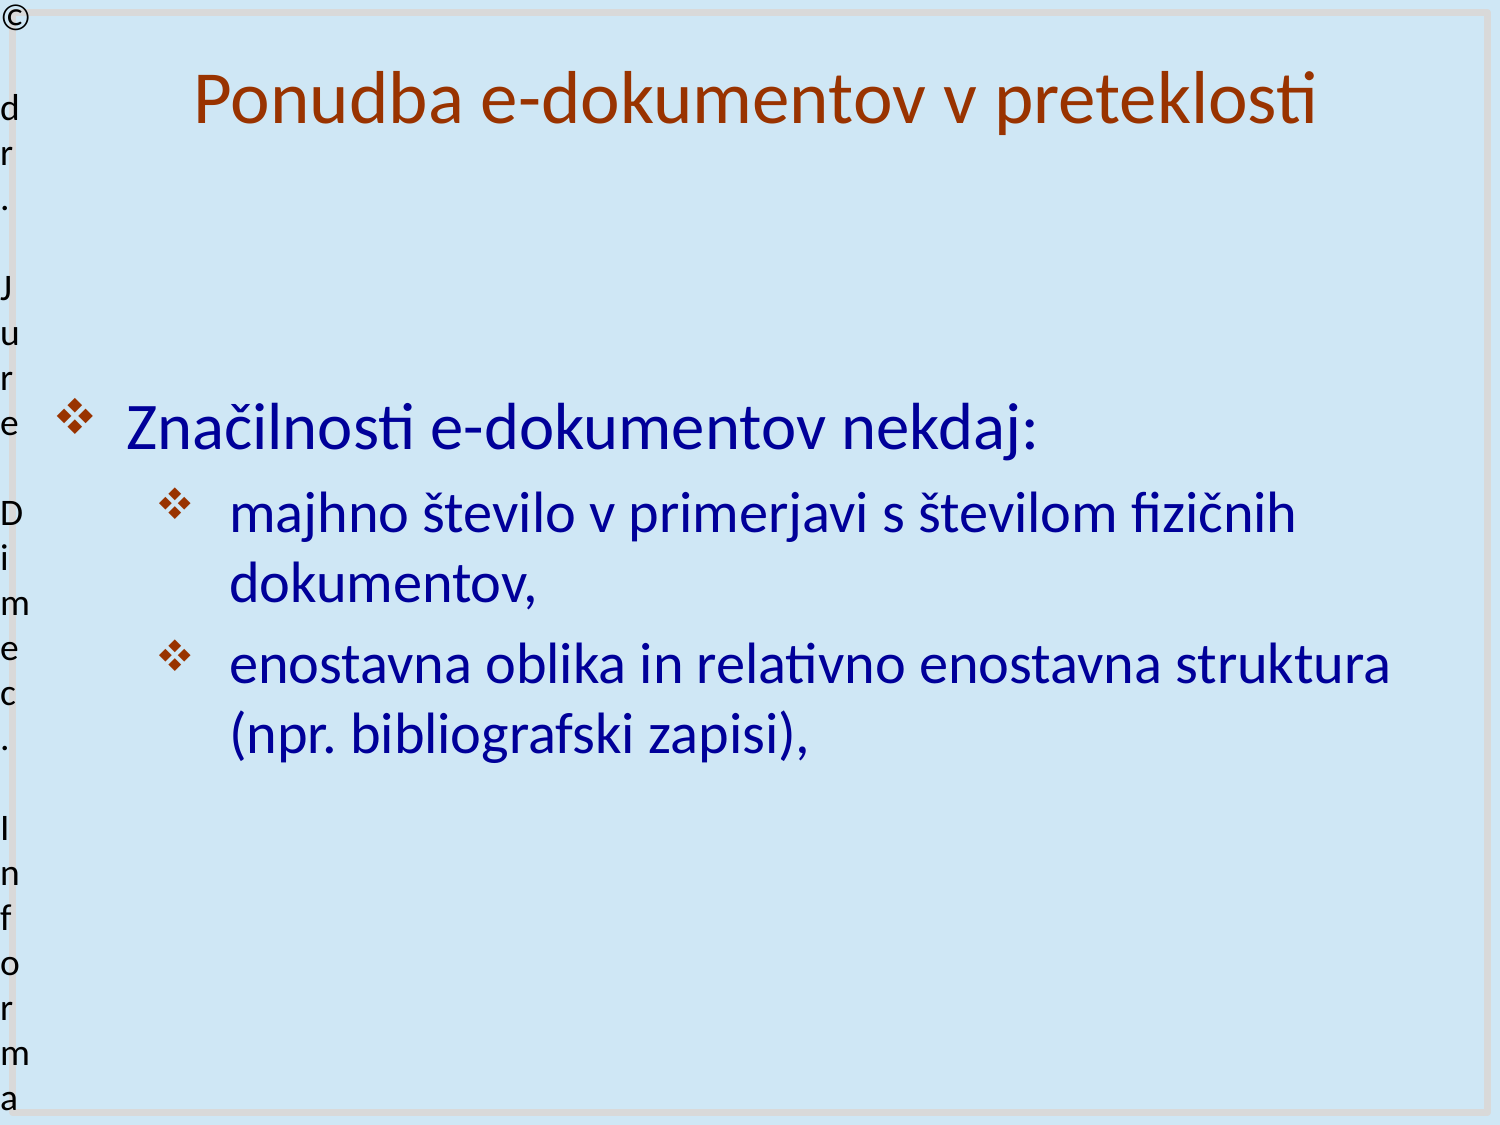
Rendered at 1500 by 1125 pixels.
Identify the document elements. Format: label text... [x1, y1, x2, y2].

title Ponudba e-dokumentov v preteklosti [37, 37, 1475, 150]
list Značilnosti e-dokumentov nekdaj: majhno število v primerjavi s številom fizičnih dokumentov, enostavna oblika in relativno enostavna struktura (npr. bibliografski zapisi), [37, 375, 1475, 1050]
